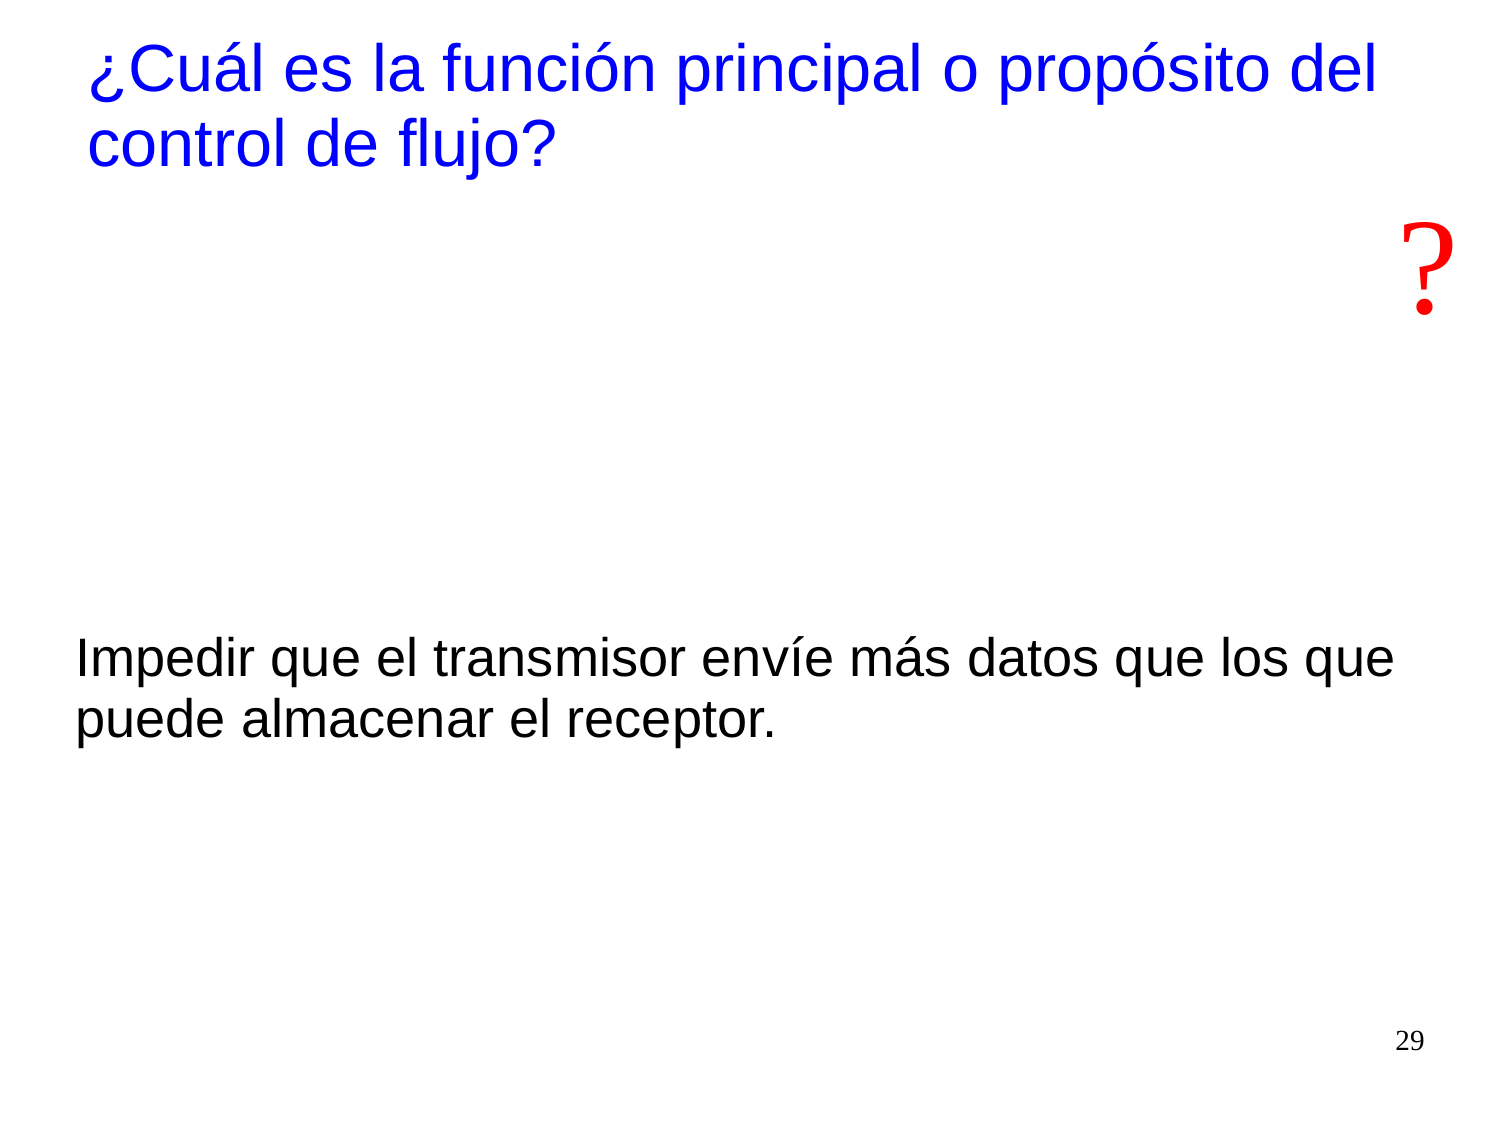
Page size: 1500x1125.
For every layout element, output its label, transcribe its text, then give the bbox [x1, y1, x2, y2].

list Impedir que el transmisor envíe más datos que los que puede almacenar el receptor. [75, 537, 1425, 1006]
title ¿Cuál es la función principal o propósito del control de flujo? [87, 30, 1426, 181]
